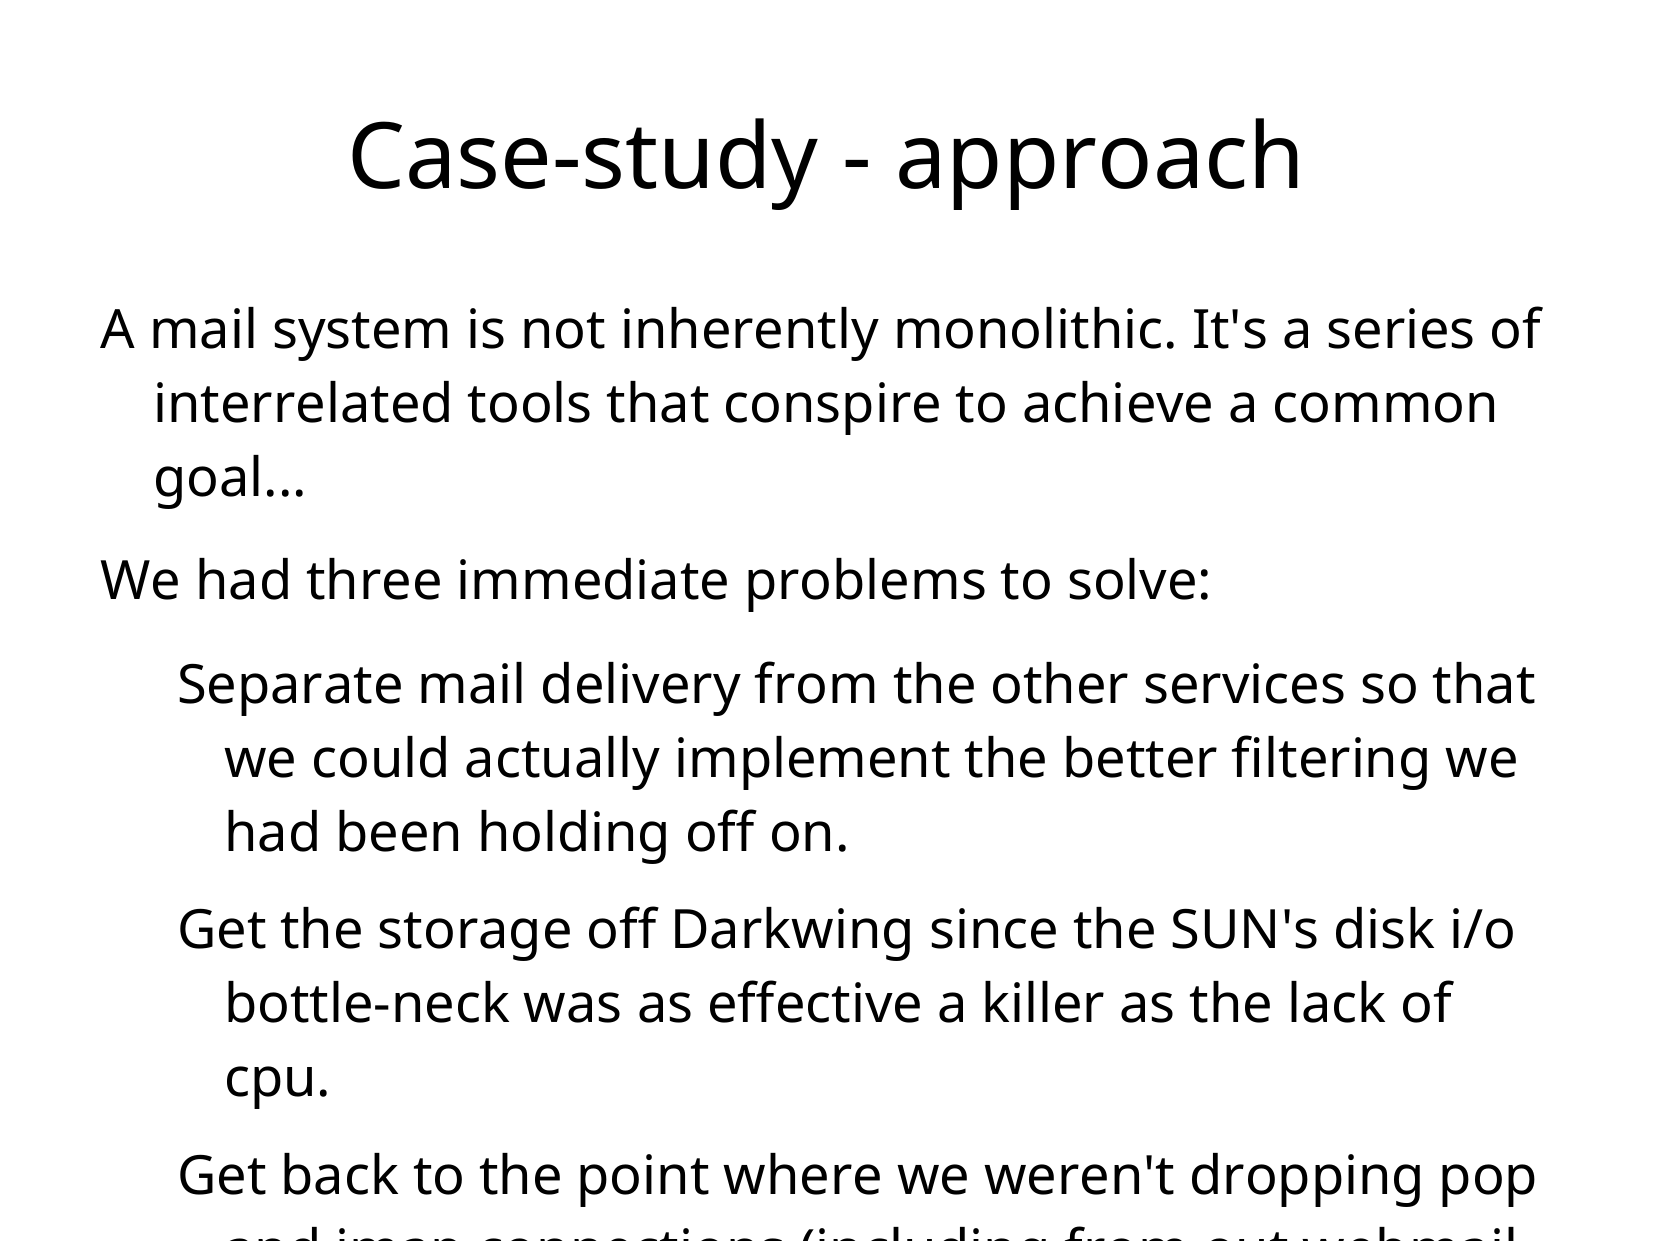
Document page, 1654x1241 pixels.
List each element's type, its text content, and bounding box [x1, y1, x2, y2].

list A mail system is not inherently monolithic. It's a series of interrelated tools that conspire to achieve a common goal... We had three immediate problems to solve: Separate mail delivery from the other services so that we could actually implement the better filtering we had been holding off on. Get the storage off Darkwing since the SUN's disk i/o bottle-neck was as effective a killer as the lack of cpu. Get back to the point where we weren't dropping pop and imap connections (including from out webmail interface) on the floor due to lack of resources. [82, 290, 1571, 1183]
title Case-study - approach [82, 49, 1571, 257]
